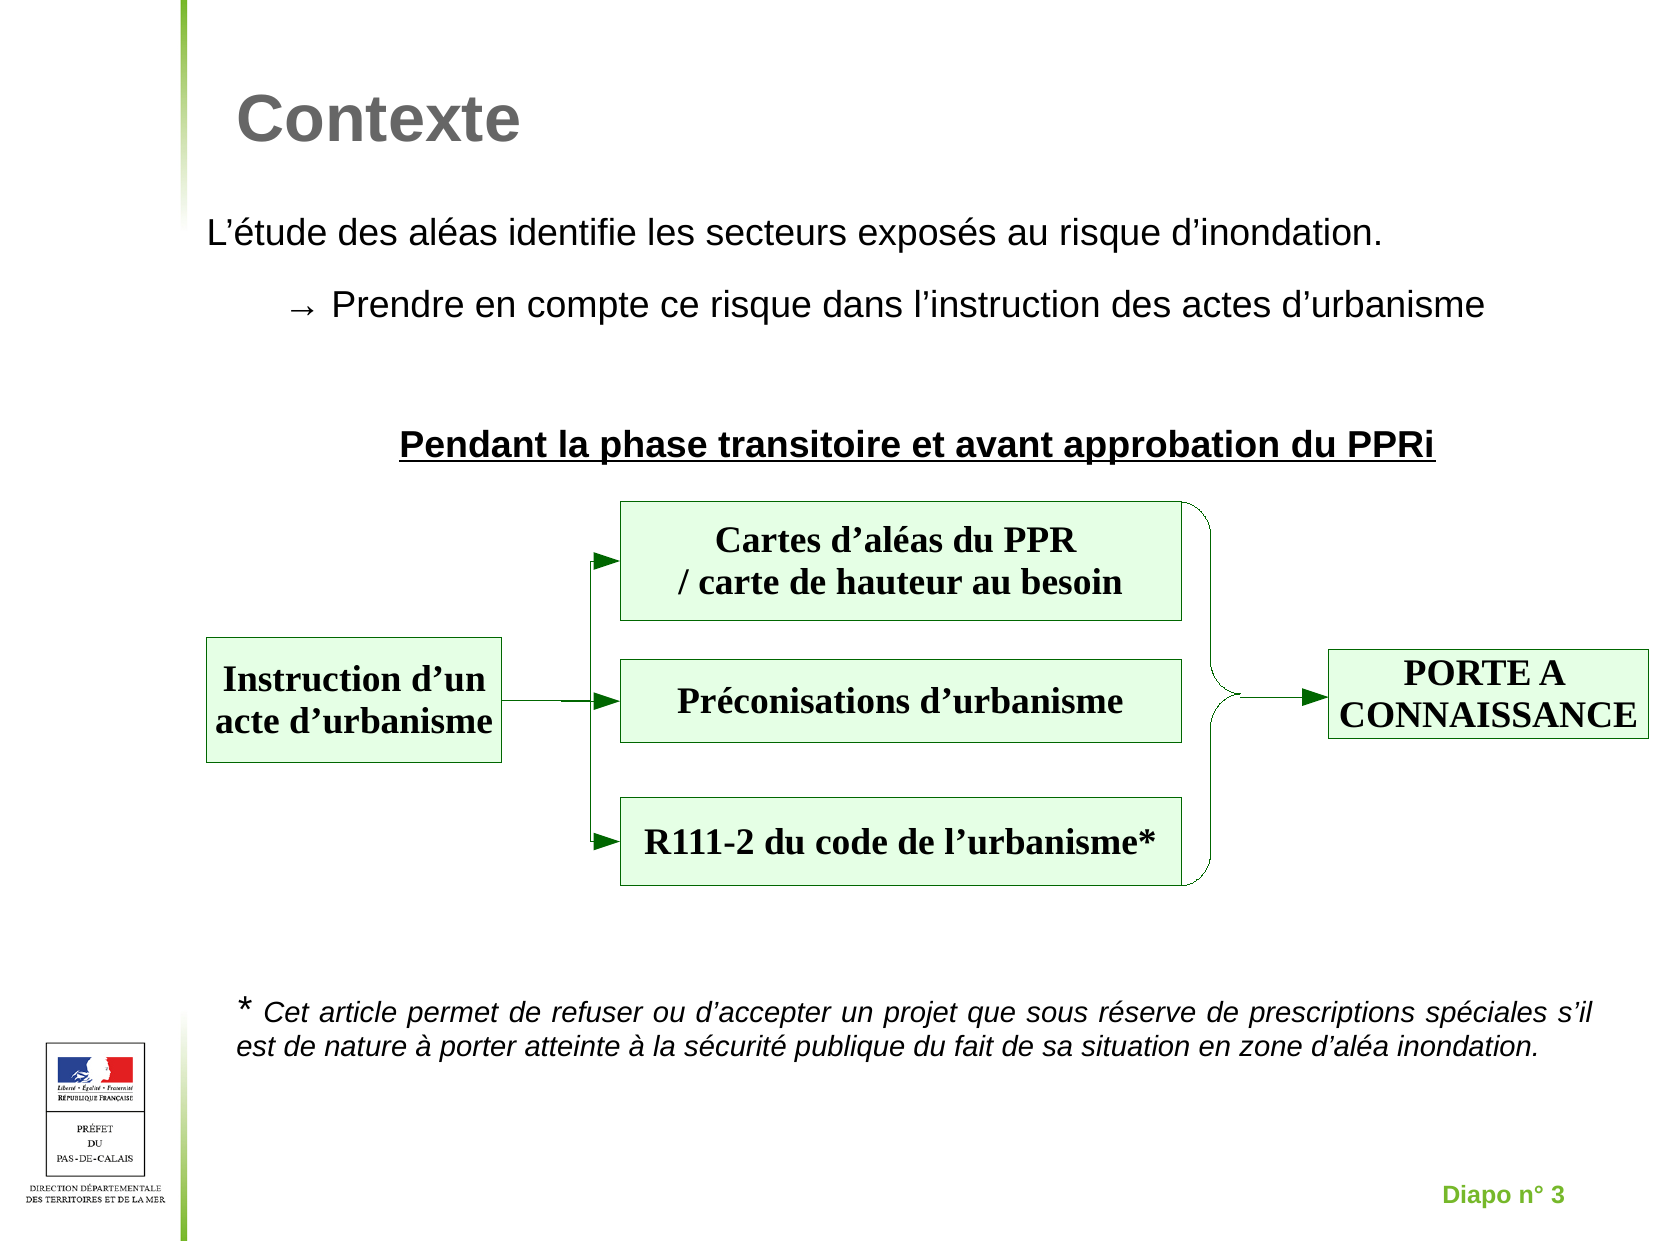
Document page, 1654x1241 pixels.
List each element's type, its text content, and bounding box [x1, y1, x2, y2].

text_box Instruction d’un acte d’urbanisme [206, 637, 502, 763]
text_box PORTE A CONNAISSANCE [1328, 649, 1649, 739]
title Contexte [236, 59, 1595, 178]
text_box * Cet article permet de refuser ou d’accepter un projet que sous réserve de prescriptions spéciales s’il est de nature à porter atteinte à la sécurité publique du fait de sa situation en zone d’aléa inondation. [236, 988, 1595, 1063]
text_box R111-2 du code de l’urbanisme* [620, 797, 1182, 886]
picture [0, 0, 1654, 1241]
text_box Préconisations d’urbanisme [620, 659, 1182, 743]
list L’étude des aléas identifie les secteurs exposés au risque d’inondation. → Prendre en compte ce risque dans l’instruction des actes d’urbanisme Pendant la phase transitoire et avant approbation du PPRi [206, 211, 1650, 1241]
text_box Cartes d’aléas du PPR / carte de hauteur au besoin [620, 501, 1182, 621]
